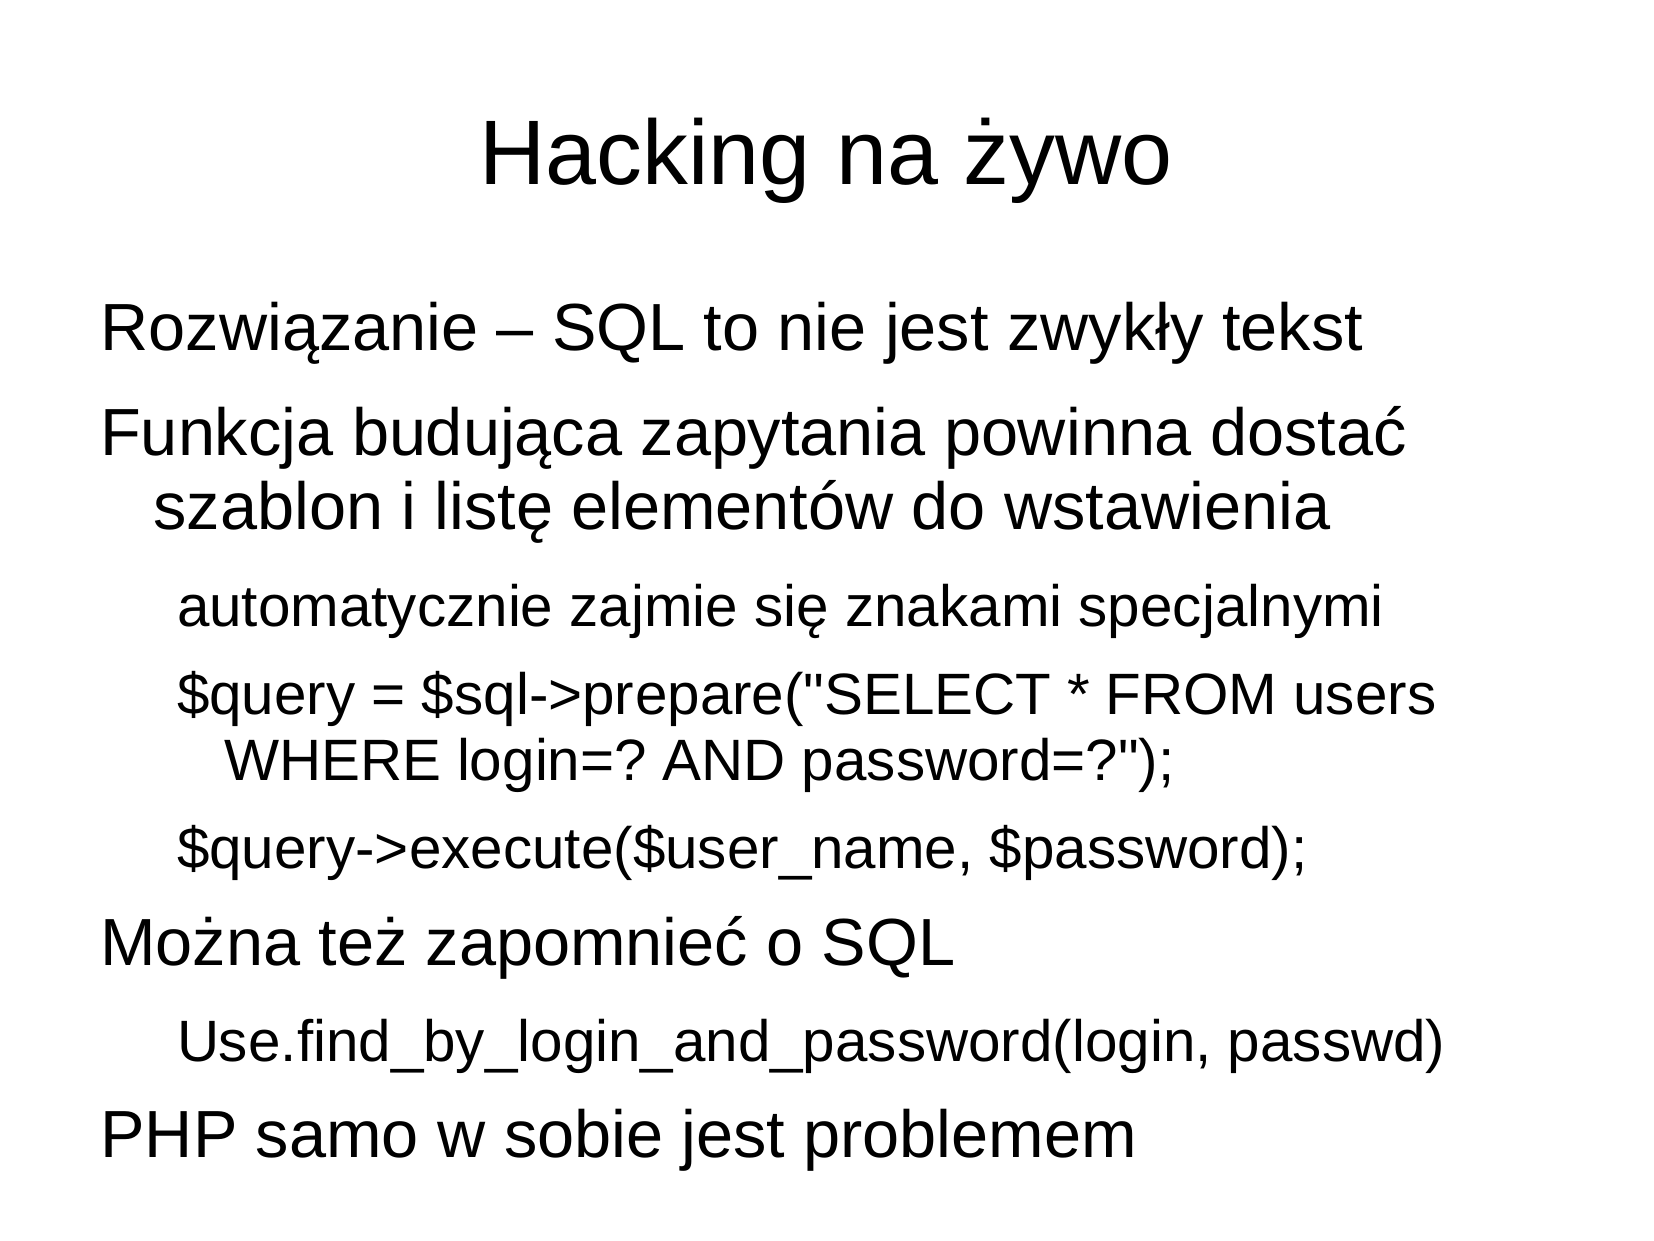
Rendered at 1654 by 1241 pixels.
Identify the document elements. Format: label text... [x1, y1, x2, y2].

list Rozwiązanie – SQL to nie jest zwykły tekst Funkcja budująca zapytania powinna dostać szablon i listę elementów do wstawienia automatycznie zajmie się znakami specjalnymi $query = $sql->prepare("SELECT * FROM users WHERE login=? AND password=?"); $query->execute($user_name, $password); Można też zapomnieć o SQL Use.find_by_login_and_password(login, passwd) PHP samo w sobie jest problemem [82, 290, 1571, 1172]
title Hacking na żywo [82, 56, 1571, 250]
